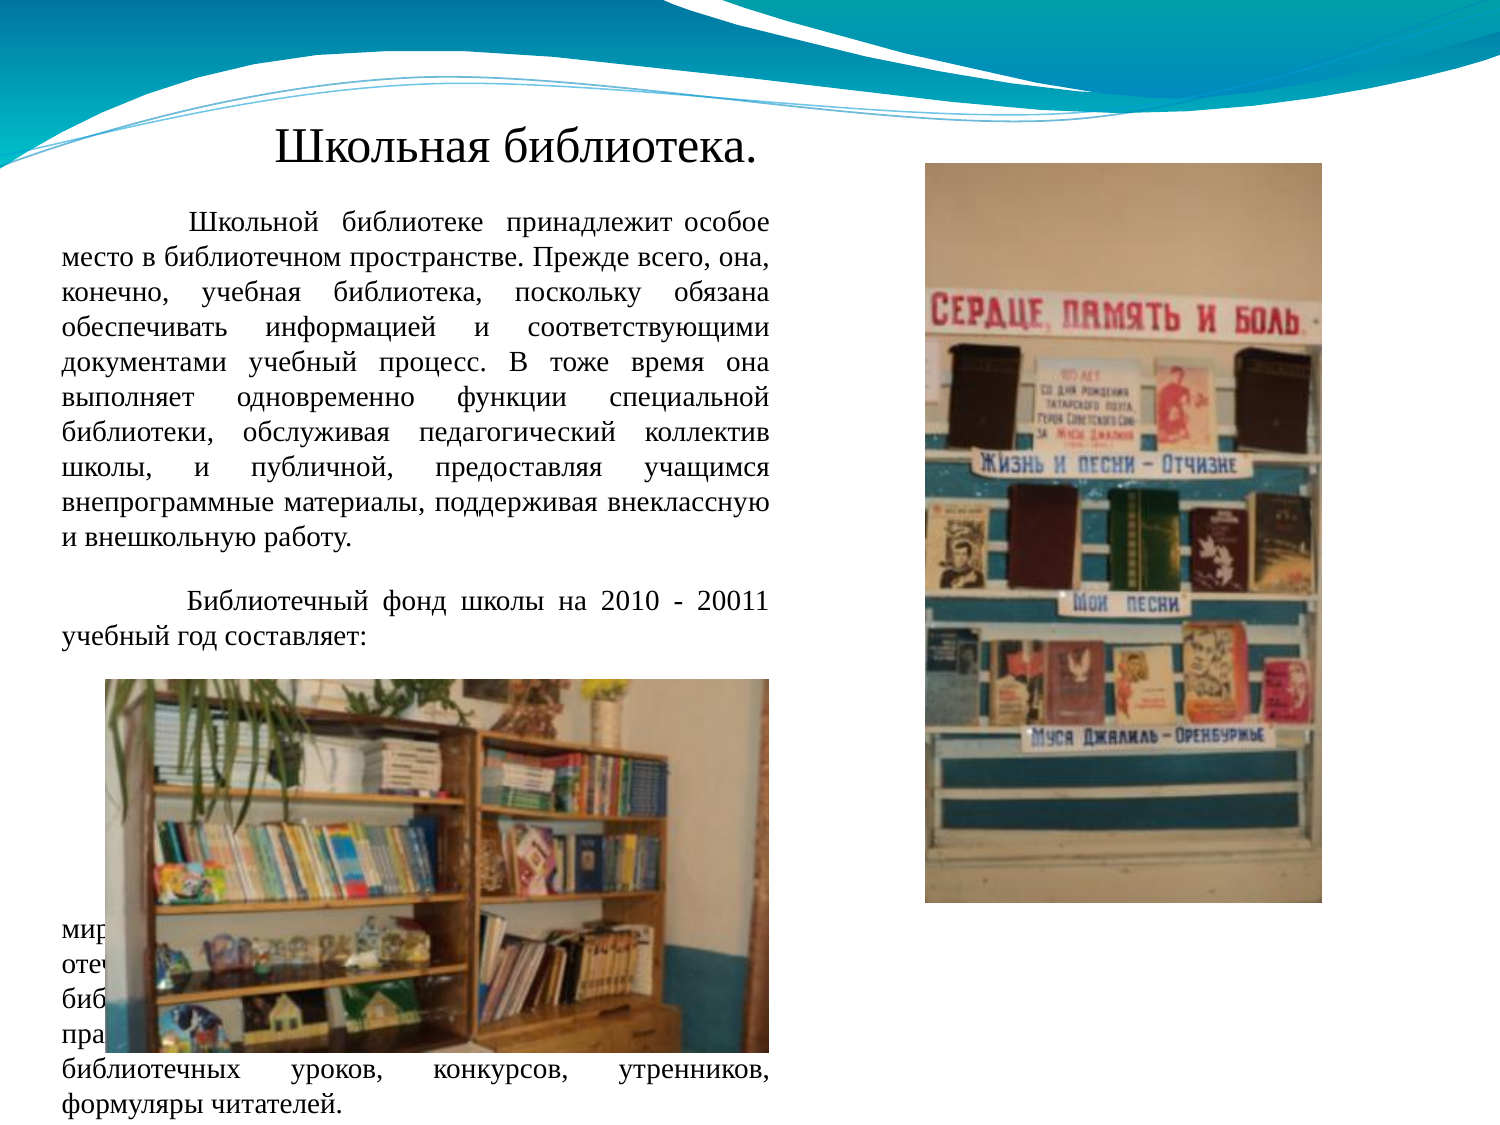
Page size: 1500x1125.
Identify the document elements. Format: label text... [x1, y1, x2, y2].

picture [105, 679, 769, 1053]
picture [925, 163, 1322, 903]
list Школьная библиотека. Школьной библиотеке принадлежит особое место в библиотечном пространстве. Прежде всего, она, конечно, учебная библиотека, поскольку обязана обеспечивать информацией и соответствующими документами учебный процесс. В тоже время она выполняет одновременно функции специальной библиотеки, обслуживая педагогический коллектив школы, и публичной, предоставляя учащимся внепрограммные материалы, поддерживая внеклассную и внешкольную работу. Библиотечный фонд школы на 2010 - 20011 учебный год составляет: Учебная литература - 514 художественная литература – 115 методическая литература – 135 На полках размещены учебники, методическая, мировая, справочная литература, библиотека отечественной классики. Есть подшивки газет. В библиотеке имеются инвентарные книги, нормативно-правовые документы, план работы, копилка сценариев библиотечных уроков, конкурсов, утренников, формуляры читателей. [46, 105, 786, 692]
title [786, 115, 1425, 303]
